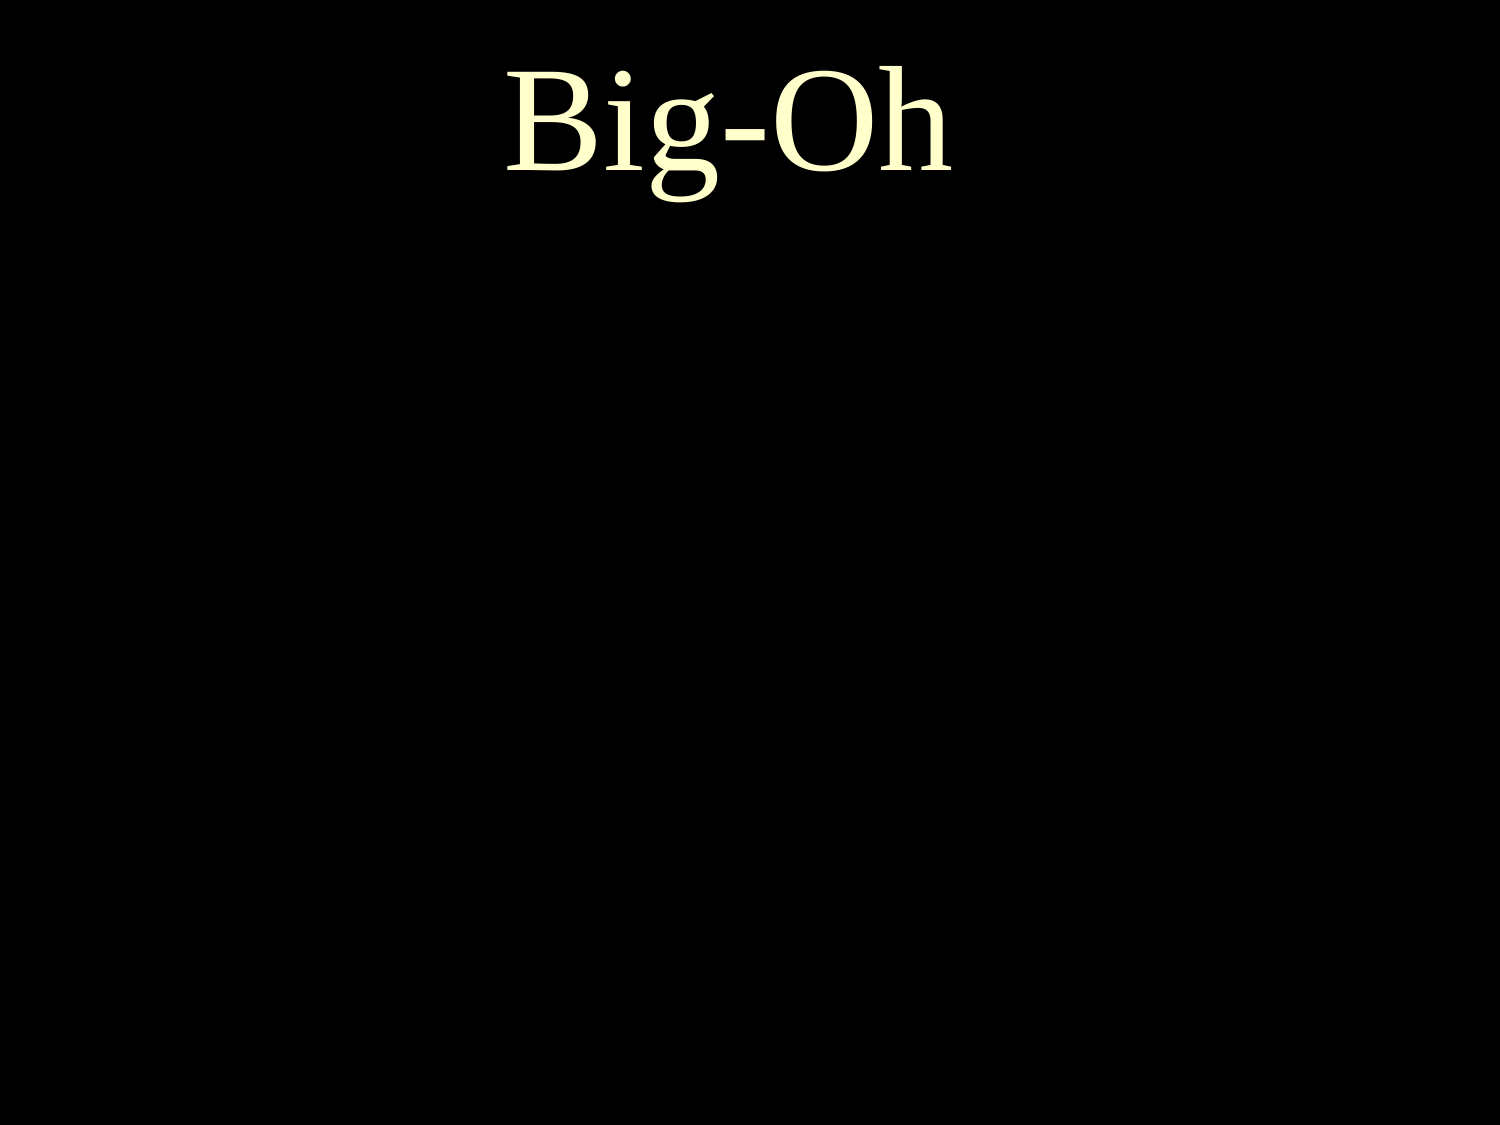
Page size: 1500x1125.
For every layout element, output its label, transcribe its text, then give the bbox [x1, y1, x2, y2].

title Big-Oh [0, 24, 1458, 215]
